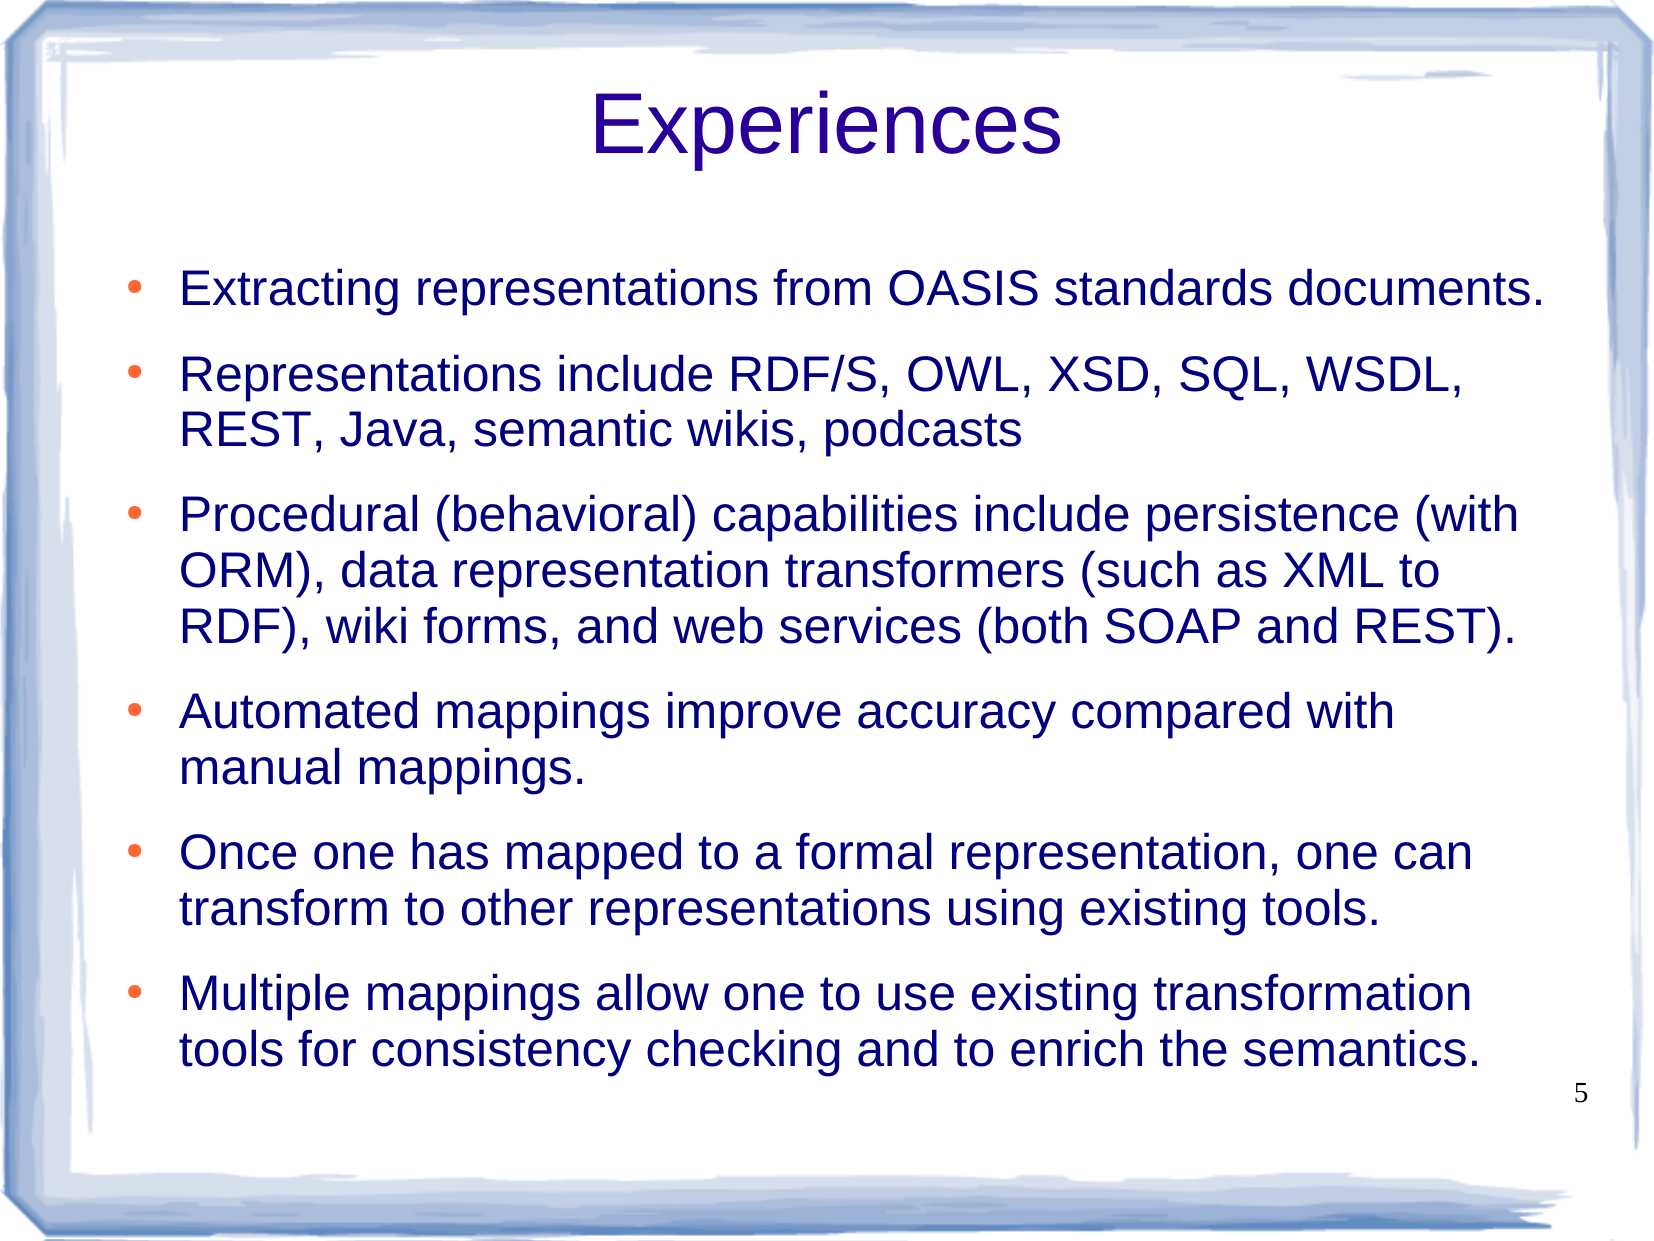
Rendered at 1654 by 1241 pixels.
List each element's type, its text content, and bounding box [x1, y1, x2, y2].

picture [0, 0, 1654, 1241]
title Experiences [82, 19, 1571, 227]
list Extracting representations from OASIS standards documents. Representations include RDF/S, OWL, XSD, SQL, WSDL, REST, Java, semantic wikis, podcasts Procedural (behavioral) capabilities include persistence (with ORM), data representation transformers (such as XML to RDF), wiki forms, and web services (both SOAP and REST). Automated mappings improve accuracy compared with manual mappings. Once one has mapped to a formal representation, one can transform to other representations using existing tools. Multiple mappings allow one to use existing transformation tools for consistency checking and to enrich the semantics. [108, 260, 1561, 1079]
